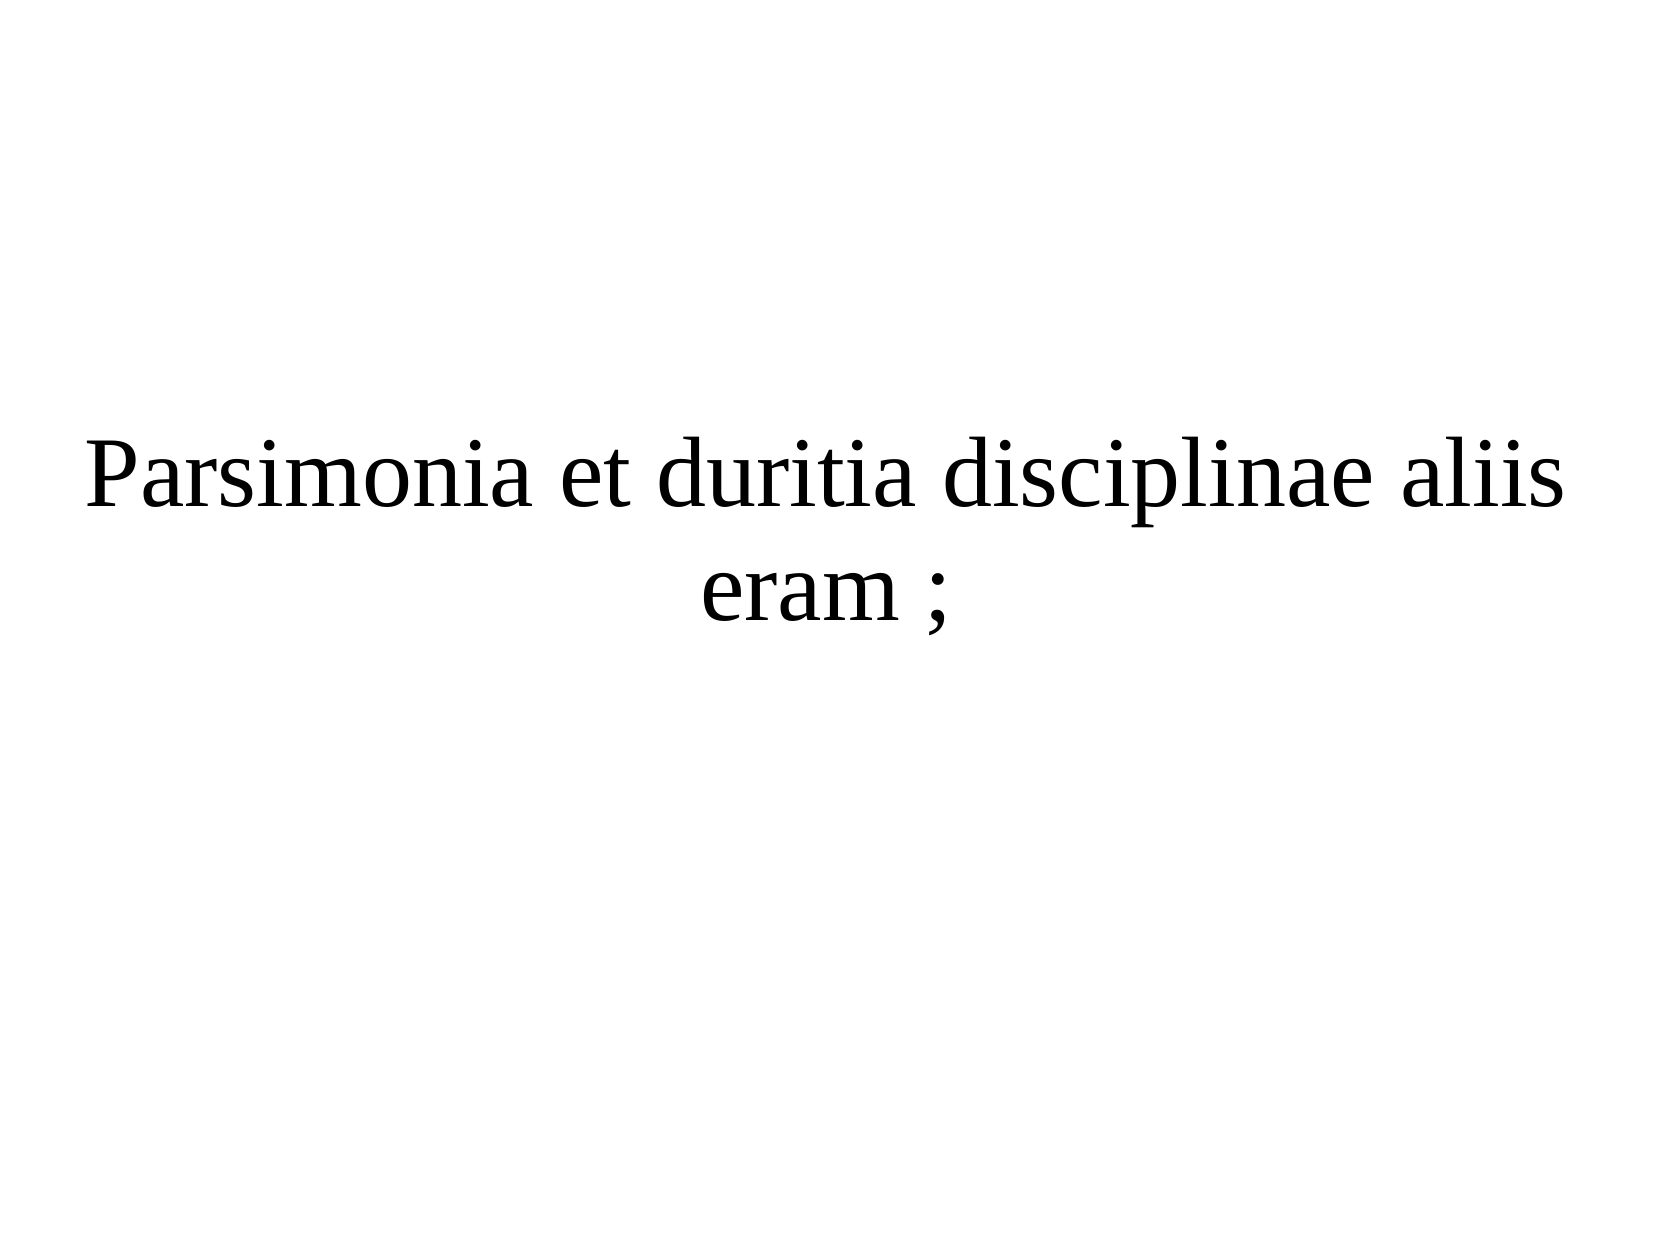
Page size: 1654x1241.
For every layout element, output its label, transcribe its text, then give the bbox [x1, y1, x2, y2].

text_box Parsimonia et duritia disciplinae aliis eram ; [82, 49, 1571, 1010]
